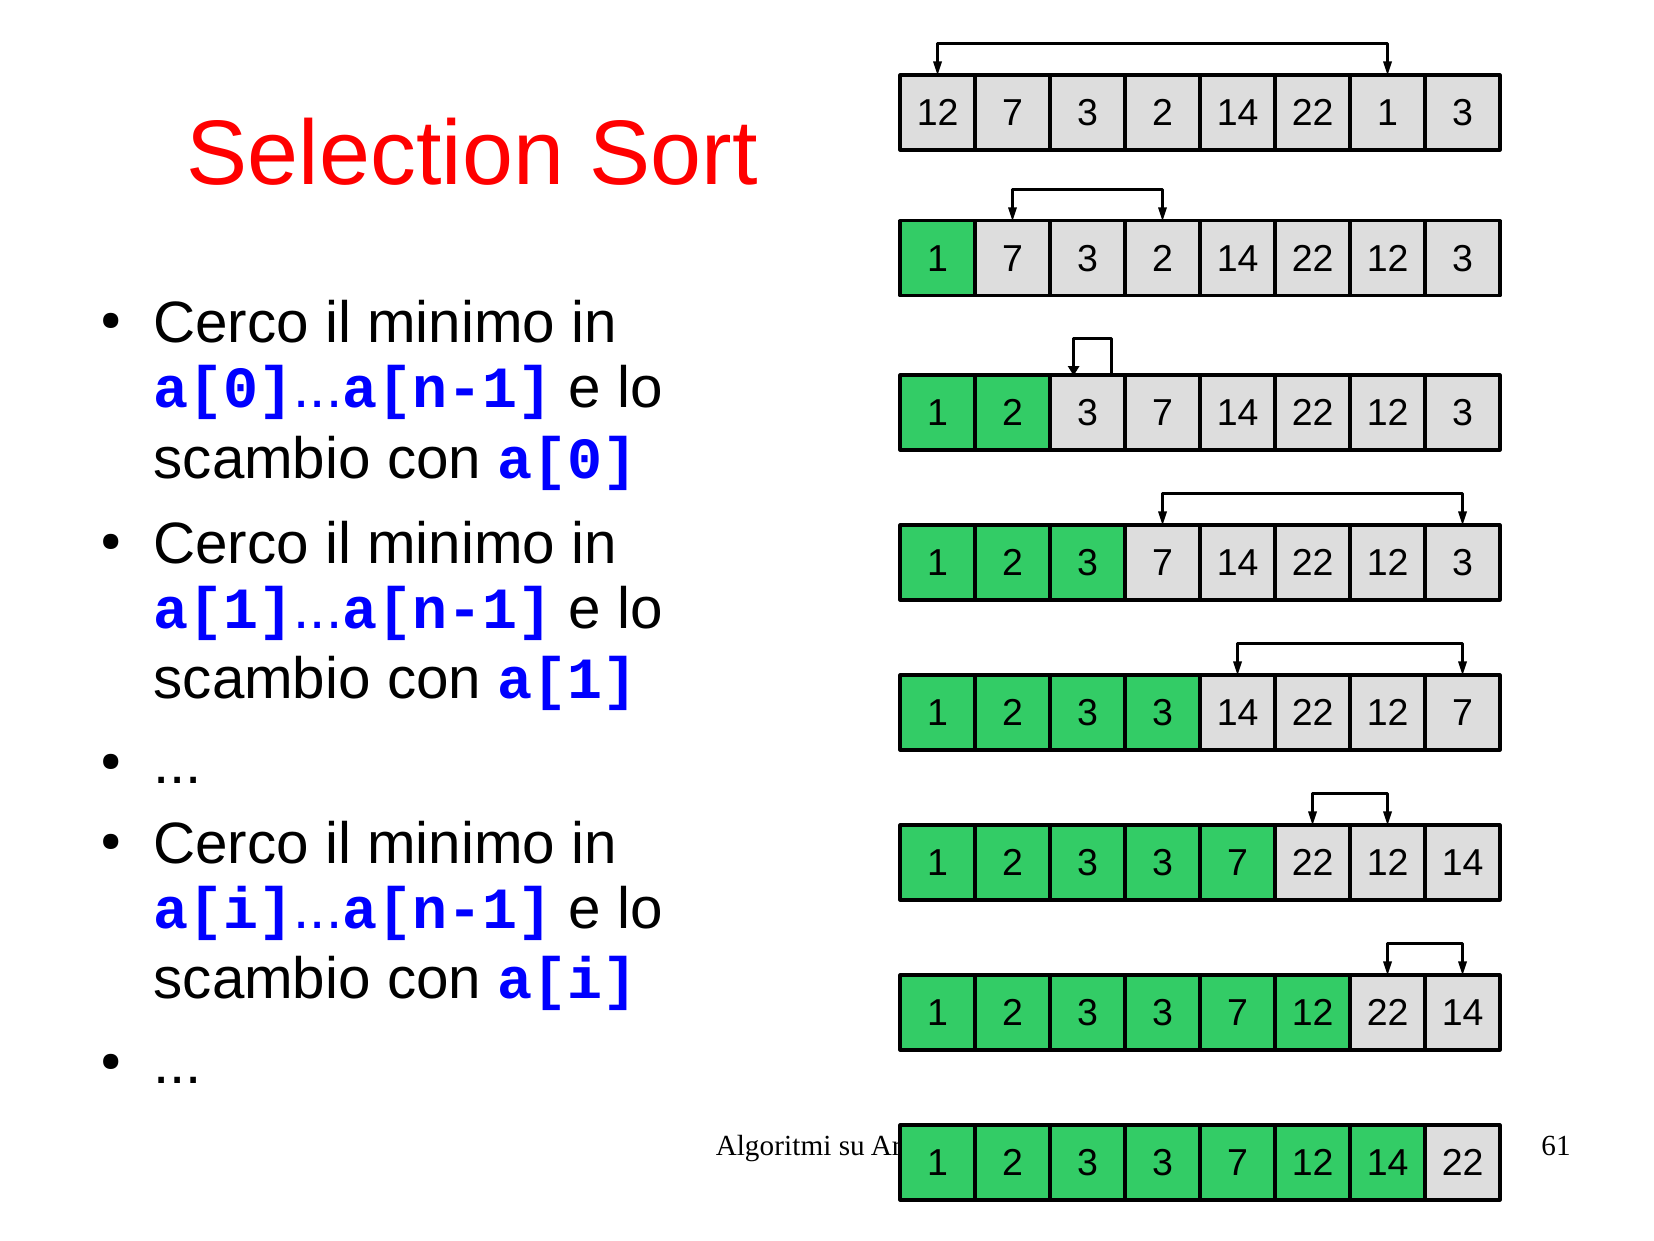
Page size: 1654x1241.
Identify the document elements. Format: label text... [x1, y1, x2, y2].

text_box 14 [1350, 1125, 1426, 1201]
text_box 3 [1050, 1125, 1125, 1201]
text_box 3 [1050, 75, 1125, 151]
text_box 2 [976, 825, 1050, 901]
text_box 1 [900, 375, 976, 451]
text_box 14 [1426, 975, 1501, 1051]
text_box 1 [900, 525, 976, 601]
text_box 3 [1426, 525, 1501, 601]
text_box 7 [1200, 825, 1275, 901]
text_box 1 [900, 675, 976, 751]
title Selection Sort [82, 49, 863, 257]
text_box 22 [1275, 675, 1350, 751]
text_box 22 [1426, 1125, 1501, 1201]
text_box 2 [976, 525, 1050, 601]
text_box 3 [1050, 220, 1125, 296]
text_box 14 [1200, 75, 1275, 151]
text_box 12 [1275, 1125, 1350, 1201]
text_box 22 [1275, 220, 1350, 296]
text_box 3 [1050, 525, 1125, 601]
text_box 3 [1125, 1125, 1200, 1201]
text_box 2 [1125, 75, 1200, 151]
text_box 22 [1275, 525, 1350, 601]
text_box 7 [1426, 675, 1501, 751]
text_box 1 [900, 975, 976, 1051]
text_box 12 [1350, 675, 1426, 751]
text_box 7 [1200, 1125, 1275, 1201]
text_box 7 [1125, 375, 1200, 451]
text_box 2 [976, 675, 1050, 751]
text_box 14 [1426, 825, 1501, 901]
text_box 3 [1426, 220, 1501, 296]
text_box 12 [1350, 220, 1426, 296]
text_box 3 [1050, 825, 1125, 901]
text_box 2 [976, 375, 1050, 451]
text_box 12 [1275, 975, 1350, 1051]
text_box 3 [1050, 975, 1125, 1051]
text_box 7 [1200, 975, 1275, 1051]
text_box 2 [976, 975, 1050, 1051]
text_box 2 [1125, 220, 1200, 296]
text_box 7 [1125, 525, 1200, 601]
text_box 14 [1200, 675, 1275, 751]
text_box 22 [1275, 375, 1350, 451]
text_box 1 [900, 825, 976, 901]
text_box 3 [1426, 375, 1501, 451]
text_box 12 [1350, 375, 1426, 451]
text_box 14 [1200, 220, 1275, 296]
text_box 22 [1350, 975, 1426, 1051]
text_box 12 [1350, 825, 1426, 901]
text_box 3 [1050, 675, 1125, 751]
text_box 3 [1050, 375, 1125, 451]
text_box 3 [1125, 975, 1200, 1051]
text_box 3 [1125, 675, 1200, 751]
text_box 12 [1350, 525, 1426, 601]
text_box 1 [900, 220, 976, 296]
text_box 2 [976, 1125, 1050, 1201]
text_box 3 [1125, 825, 1200, 901]
text_box 3 [1425, 75, 1501, 151]
text_box 14 [1200, 375, 1275, 451]
list Cerco il minimo in a[0]...a[n-1] e lo scambio con a[0] Cerco il minimo in a[1]...a[n-1] e lo scambio con a[1] ... Cerco il minimo in a[i]...a[n-1] e lo scambio con a[i] ... [82, 290, 809, 1109]
text_box 7 [976, 220, 1050, 296]
text_box 12 [900, 75, 975, 151]
text_box 14 [1200, 525, 1275, 601]
text_box 22 [1275, 825, 1350, 901]
text_box 1 [1350, 75, 1425, 151]
text_box 7 [975, 75, 1050, 151]
text_box 1 [900, 1125, 976, 1201]
text_box 22 [1275, 75, 1350, 151]
